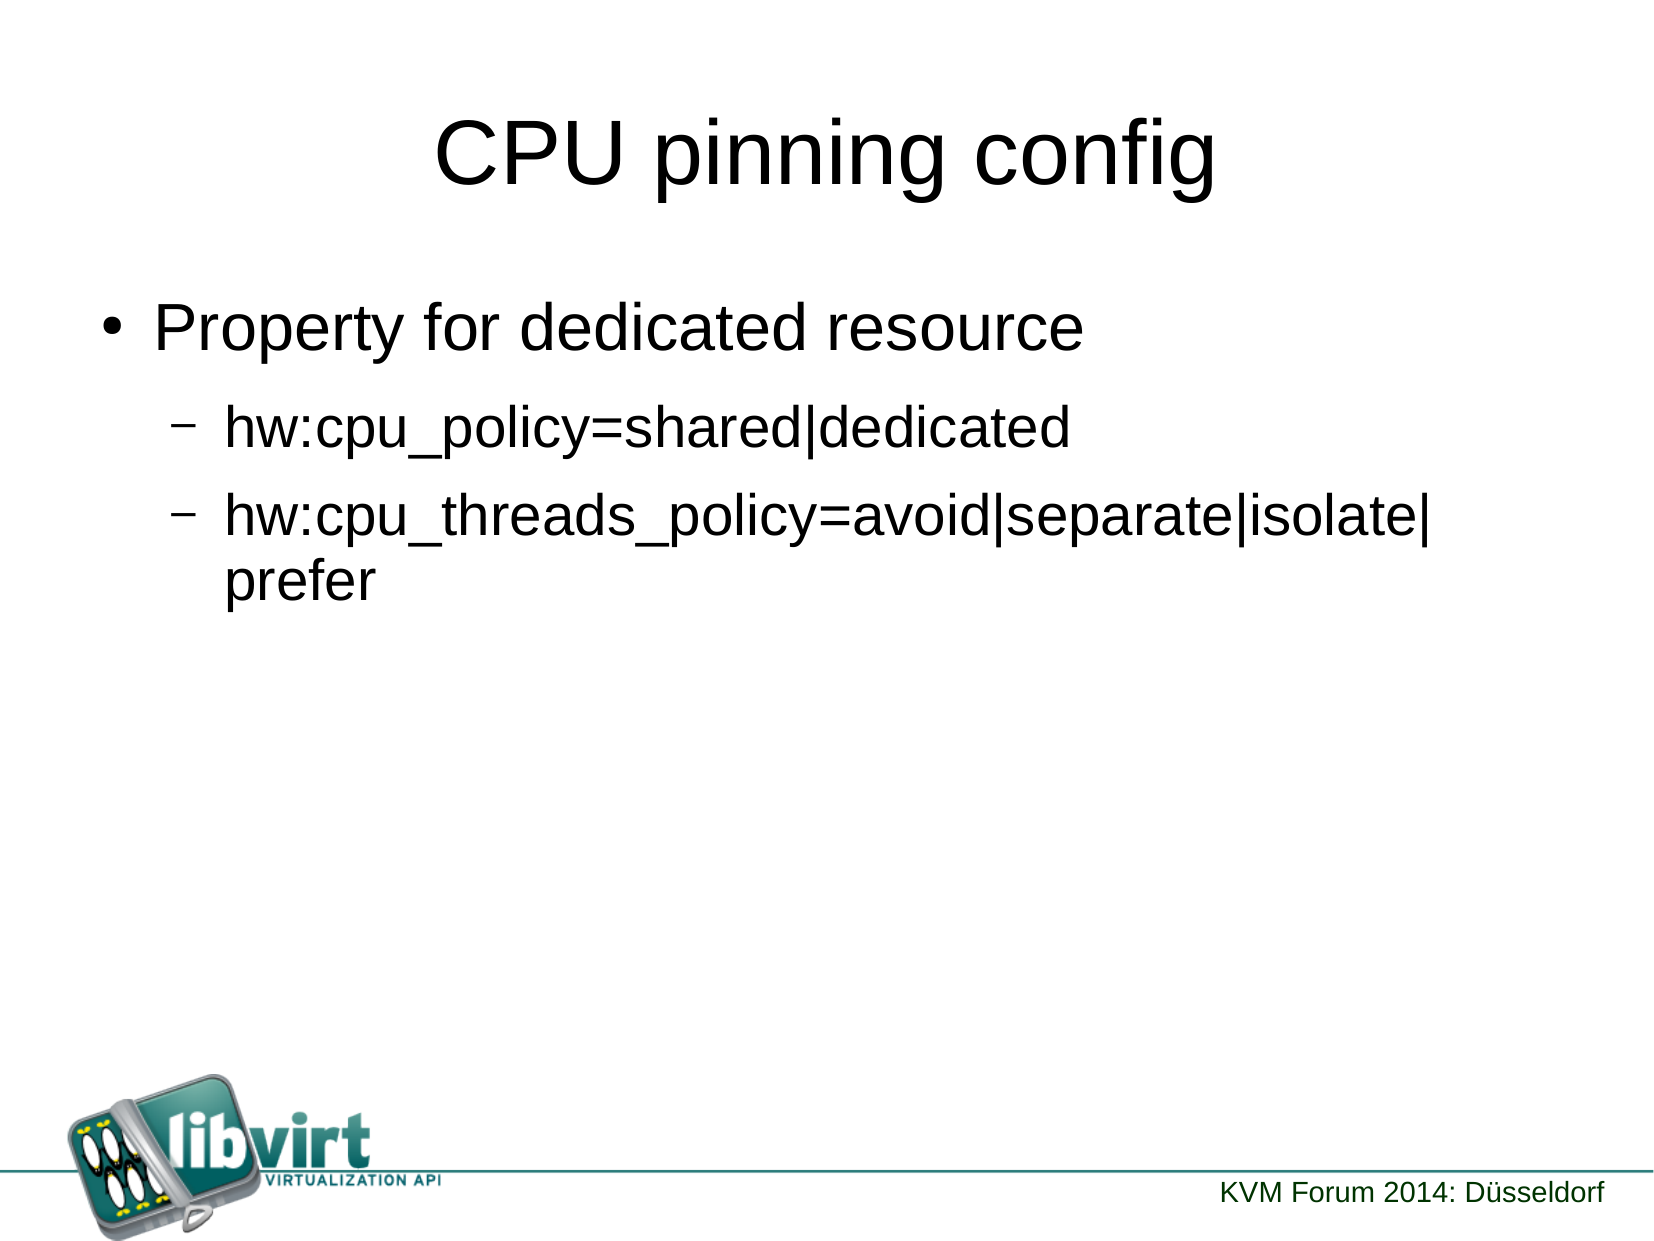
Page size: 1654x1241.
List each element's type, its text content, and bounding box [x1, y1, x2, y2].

title CPU pinning config [82, 49, 1571, 257]
list Property for dedicated resource hw:cpu_policy=shared|dedicated hw:cpu_threads_policy=avoid|separate|isolate|prefer [82, 290, 1571, 1010]
picture [0, 1074, 1654, 1241]
